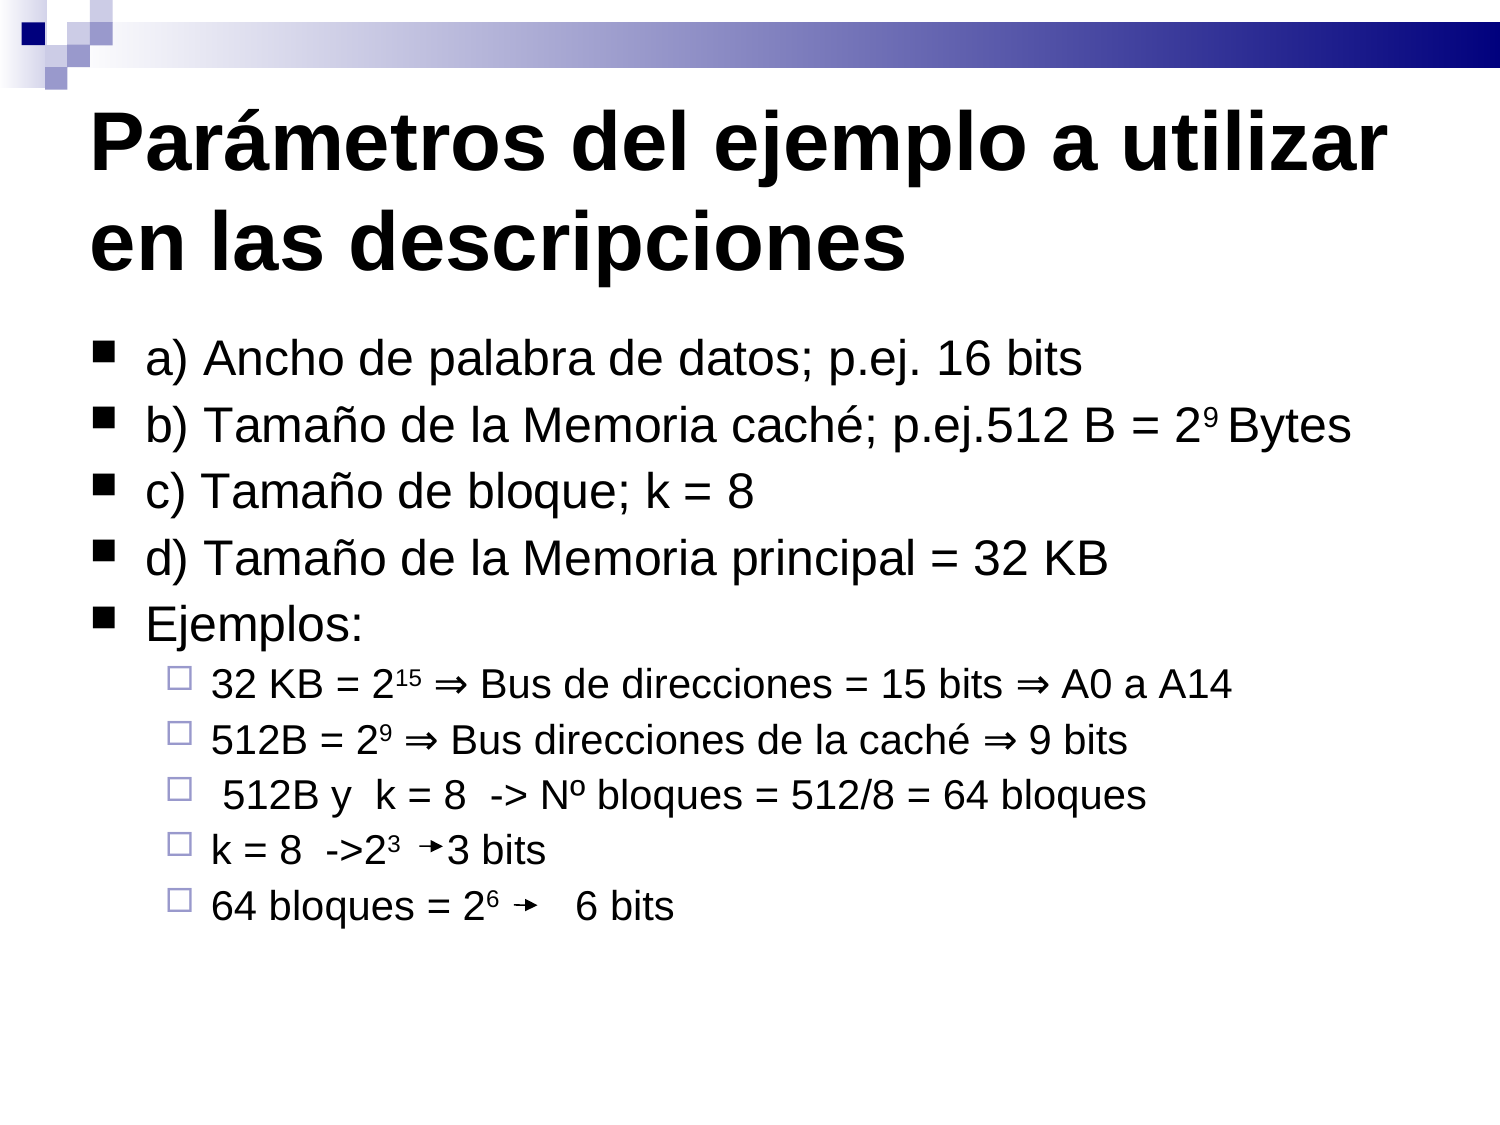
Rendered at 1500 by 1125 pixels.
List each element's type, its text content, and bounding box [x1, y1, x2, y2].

title Parámetros del ejemplo a utilizar en las descripciones [75, 75, 1426, 301]
list a) Ancho de palabra de datos; p.ej. 16 bits b) Tamaño de la Memoria caché; p.ej.512 B = 29 Bytes c) Tamaño de bloque; k = 8 d) Tamaño de la Memoria principal = 32 KB Ejemplos: 32 KB = 215 ⇒ Bus de direcciones = 15 bits ⇒ A0 a A14 512B = 29 ⇒ Bus direcciones de la caché ⇒ 9 bits 512B y k = 8 -> Nº bloques = 512/8 = 64 bloques k = 8 ->23 3 bits 64 bloques = 26 6 bits [75, 324, 1426, 963]
